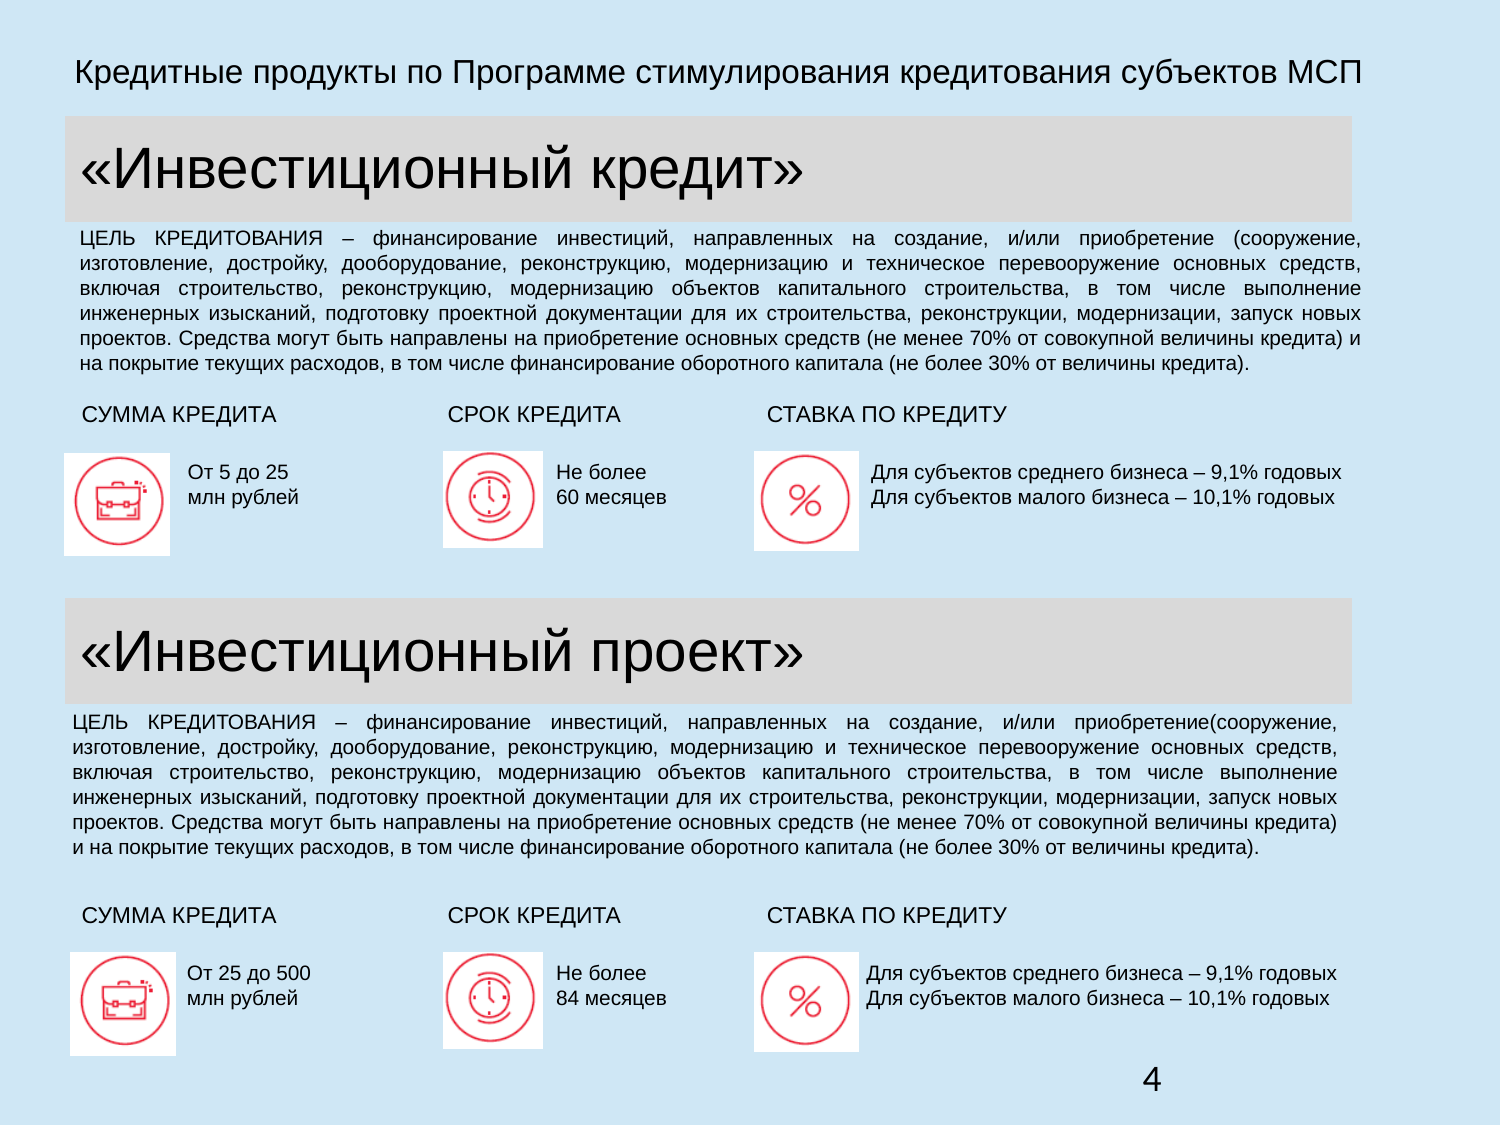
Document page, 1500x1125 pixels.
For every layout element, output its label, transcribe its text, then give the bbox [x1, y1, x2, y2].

text_box СРОК КРЕДИТА [432, 893, 637, 936]
picture [754, 451, 859, 551]
text_box СУММА КРЕДИТА [66, 893, 292, 936]
table_header «Инвестиционный кредит» [65, 116, 1352, 217]
table_header «Инвестиционный проект» [65, 598, 1352, 701]
picture [70, 952, 176, 1056]
text_box Кредитные продукты по Программе стимулирования кредитования субъектов МСП [59, 42, 1380, 98]
text_box От 25 до 500 млн рублей [172, 952, 326, 1018]
picture [64, 453, 170, 556]
text_box СТАВКА ПО КРЕДИТУ [752, 392, 1022, 435]
text_box Не более 60 месяцев [541, 451, 682, 517]
slide_number <номер> [1128, 1046, 1478, 1107]
picture [443, 952, 543, 1049]
text_box От 5 до 25 млн рублей [172, 451, 314, 517]
text_box ЦЕЛЬ КРЕДИТОВАНИЯ – финансирование инвестиций, направленных на создание, и/или приобретение (сооружение, изготовление, достройку, дооборудование, реконструкцию, модернизацию и техническое перевооружение основных средств, включая строительство, реконструкцию, модернизацию объектов капитального строительства, в том числе выполнение инженерных изысканий, подготовку проектной документации для их строительства, реконструкции, модернизации, запуск новых проектов. Средства могут быть направлены на приобретение основных средств (не менее 70% от совокупной величины кредита) и на покрытие текущих расходов, в том числе финансирование оборотного капитала (не более 30% от величины кредита). [64, 217, 1376, 382]
text_box Не более 84 месяцев [541, 952, 682, 1018]
text_box СРОК КРЕДИТА [432, 392, 637, 435]
text_box СТАВКА ПО КРЕДИТУ [752, 893, 1022, 936]
text_box Для субъектов среднего бизнеса – 9,1% годовых Для субъектов малого бизнеса – 10,1% годовых [851, 952, 1352, 1018]
picture [443, 451, 543, 548]
picture [754, 952, 859, 1052]
text_box СУММА КРЕДИТА [66, 392, 292, 435]
text_box ЦЕЛЬ КРЕДИТОВАНИЯ – финансирование инвестиций, направленных на создание, и/или приобретение(сооружение, изготовление, достройку, дооборудование, реконструкцию, модернизацию и техническое перевооружение основных средств, включая строительство, реконструкцию, модернизацию объектов капитального строительства, в том числе выполнение инженерных изысканий, подготовку проектной документации для их строительства, реконструкции, модернизации, запуск новых проектов. Средства могут быть направлены на приобретение основных средств (не менее 70% от совокупной величины кредита) и на покрытие текущих расходов, в том числе финансирование оборотного капитала (не более 30% от величины кредита). [57, 701, 1353, 867]
text_box Для субъектов среднего бизнеса – 9,1% годовых Для субъектов малого бизнеса – 10,1% годовых [856, 451, 1357, 542]
